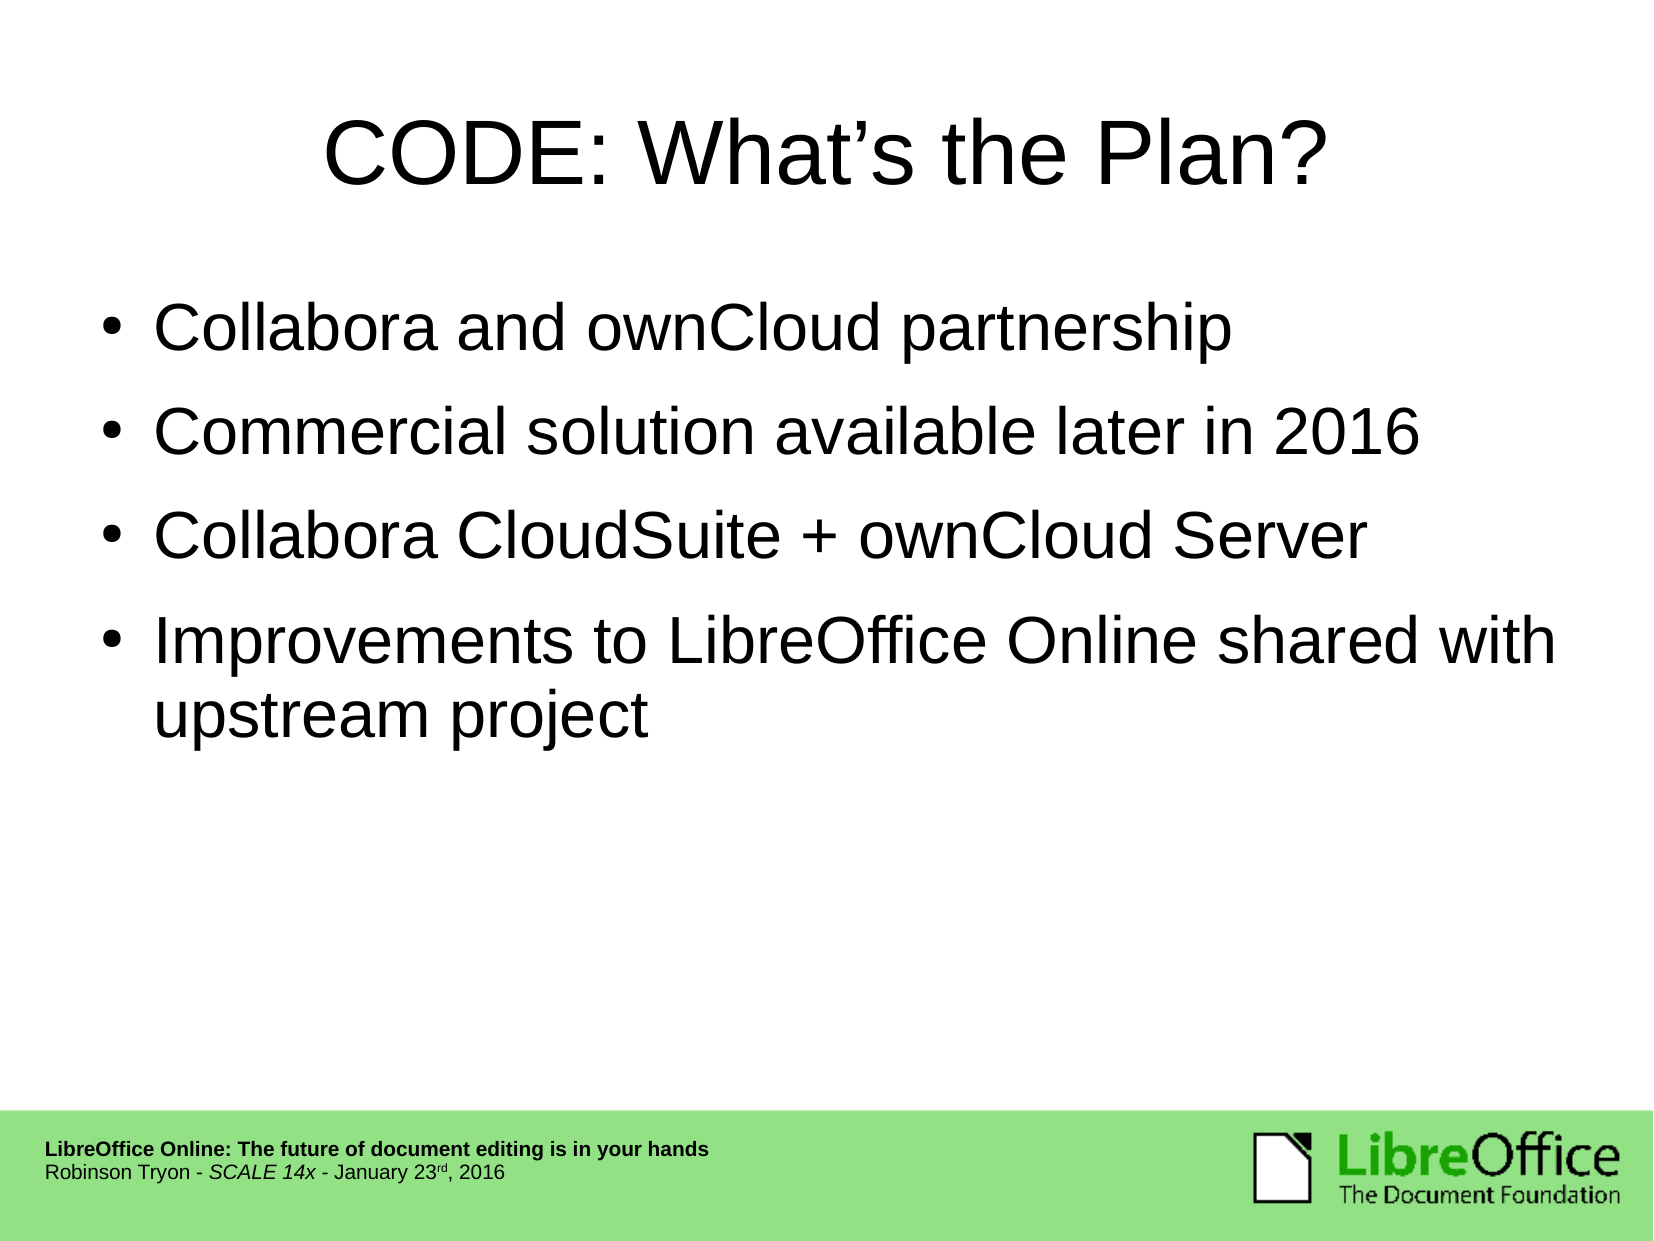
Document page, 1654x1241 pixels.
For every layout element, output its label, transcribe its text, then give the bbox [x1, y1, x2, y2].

list Collabora and ownCloud partnership Commercial solution available later in 2016 Collabora CloudSuite + ownCloud Server Improvements to LibreOffice Online shared with upstream project [82, 290, 1571, 1010]
picture [0, 0, 1654, 1241]
title CODE: What’s the Plan? [82, 49, 1571, 257]
